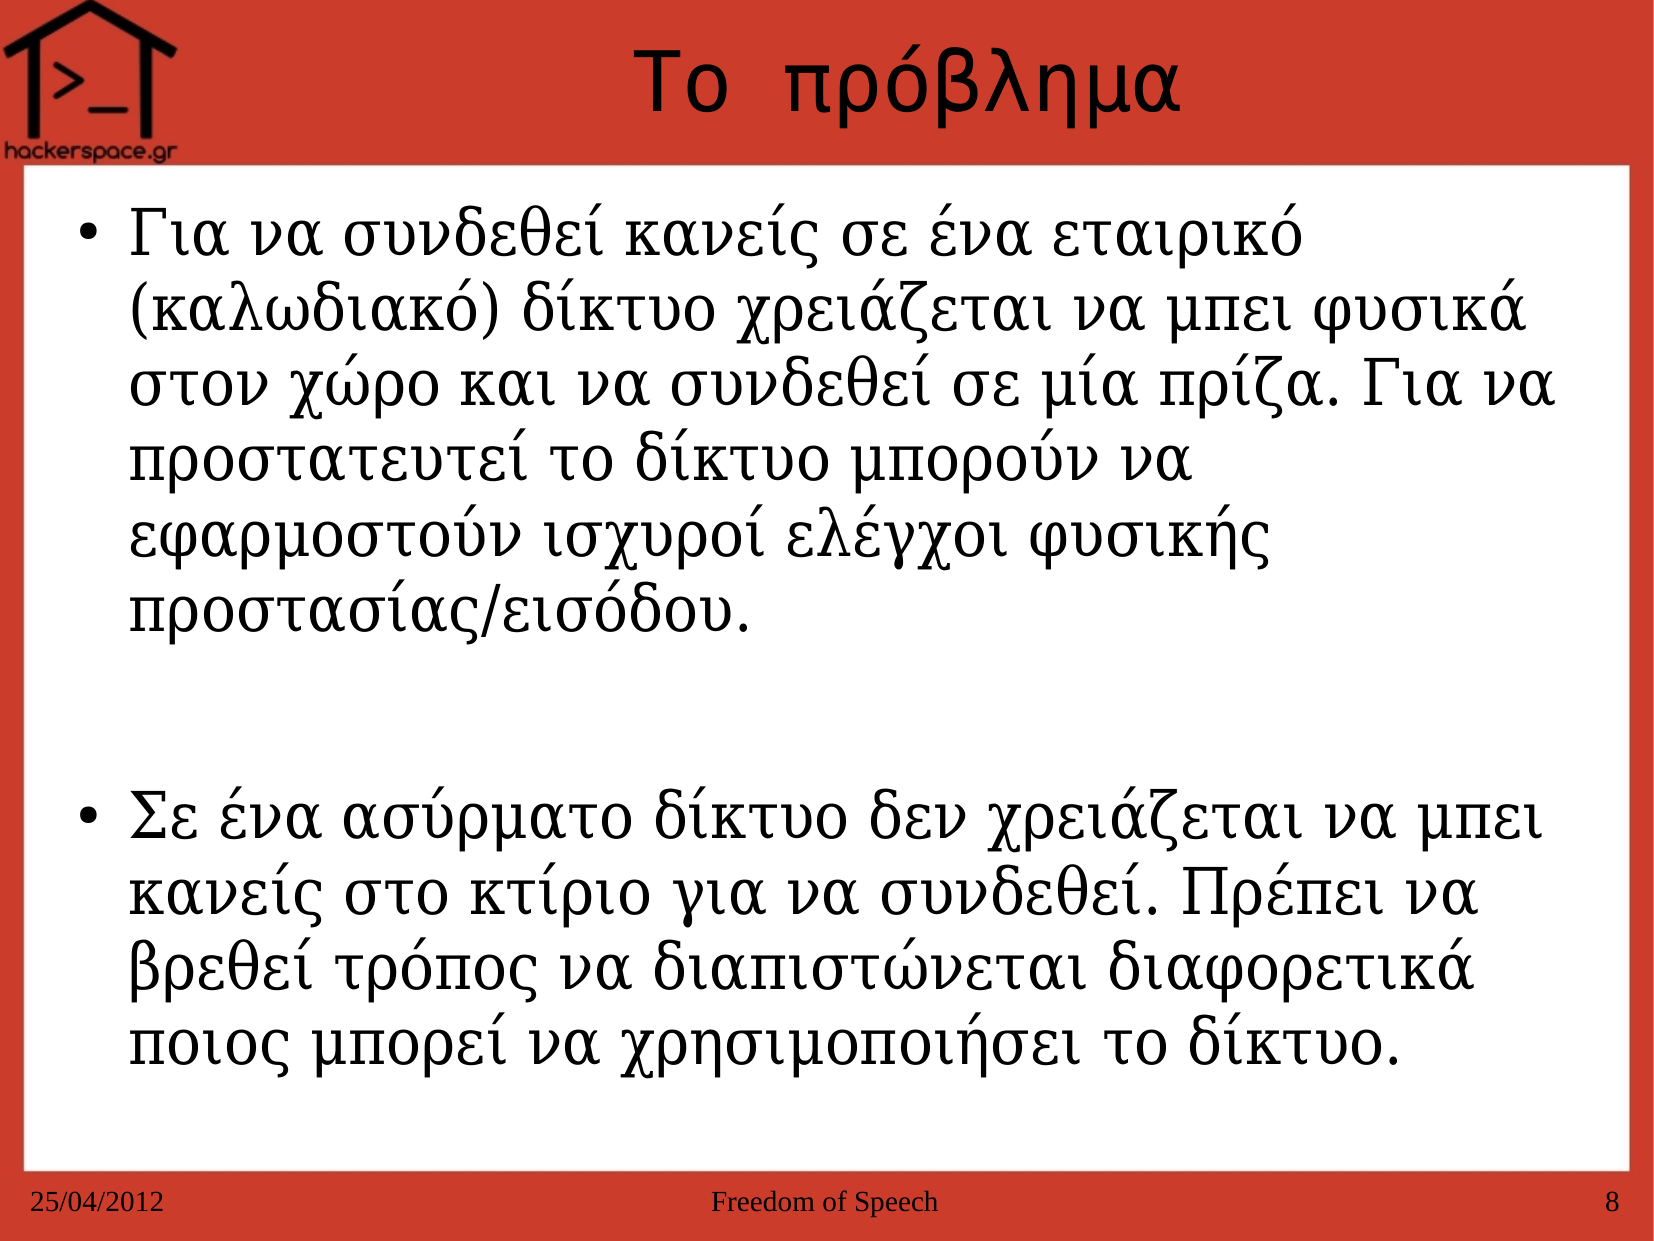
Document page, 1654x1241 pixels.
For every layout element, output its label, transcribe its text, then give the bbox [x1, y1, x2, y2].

list Για να συνδεθεί κανείς σε ένα εταιρικό (καλωδιακό) δίκτυο χρειάζεται να μπει φυσικά στον χώρο και να συνδεθεί σε μία πρίζα. Για να προστατευτεί το δίκτυο μπορούν να εφαρμοστούν ισχυροί ελέγχοι φυσικής προστασίας/εισόδου. Σε ένα ασύρματο δίκτυο δεν χρειάζεται να μπει κανείς στο κτίριο για να συνδεθεί. Πρέπει να βρεθεί τρόπος να διαπιστώνεται διαφορετικά ποιος μπορεί να χρησιμοποιήσει το δίκτυο. [60, 195, 1591, 1141]
title Το πρόβλημα [195, 15, 1621, 151]
picture [0, 0, 1654, 1241]
